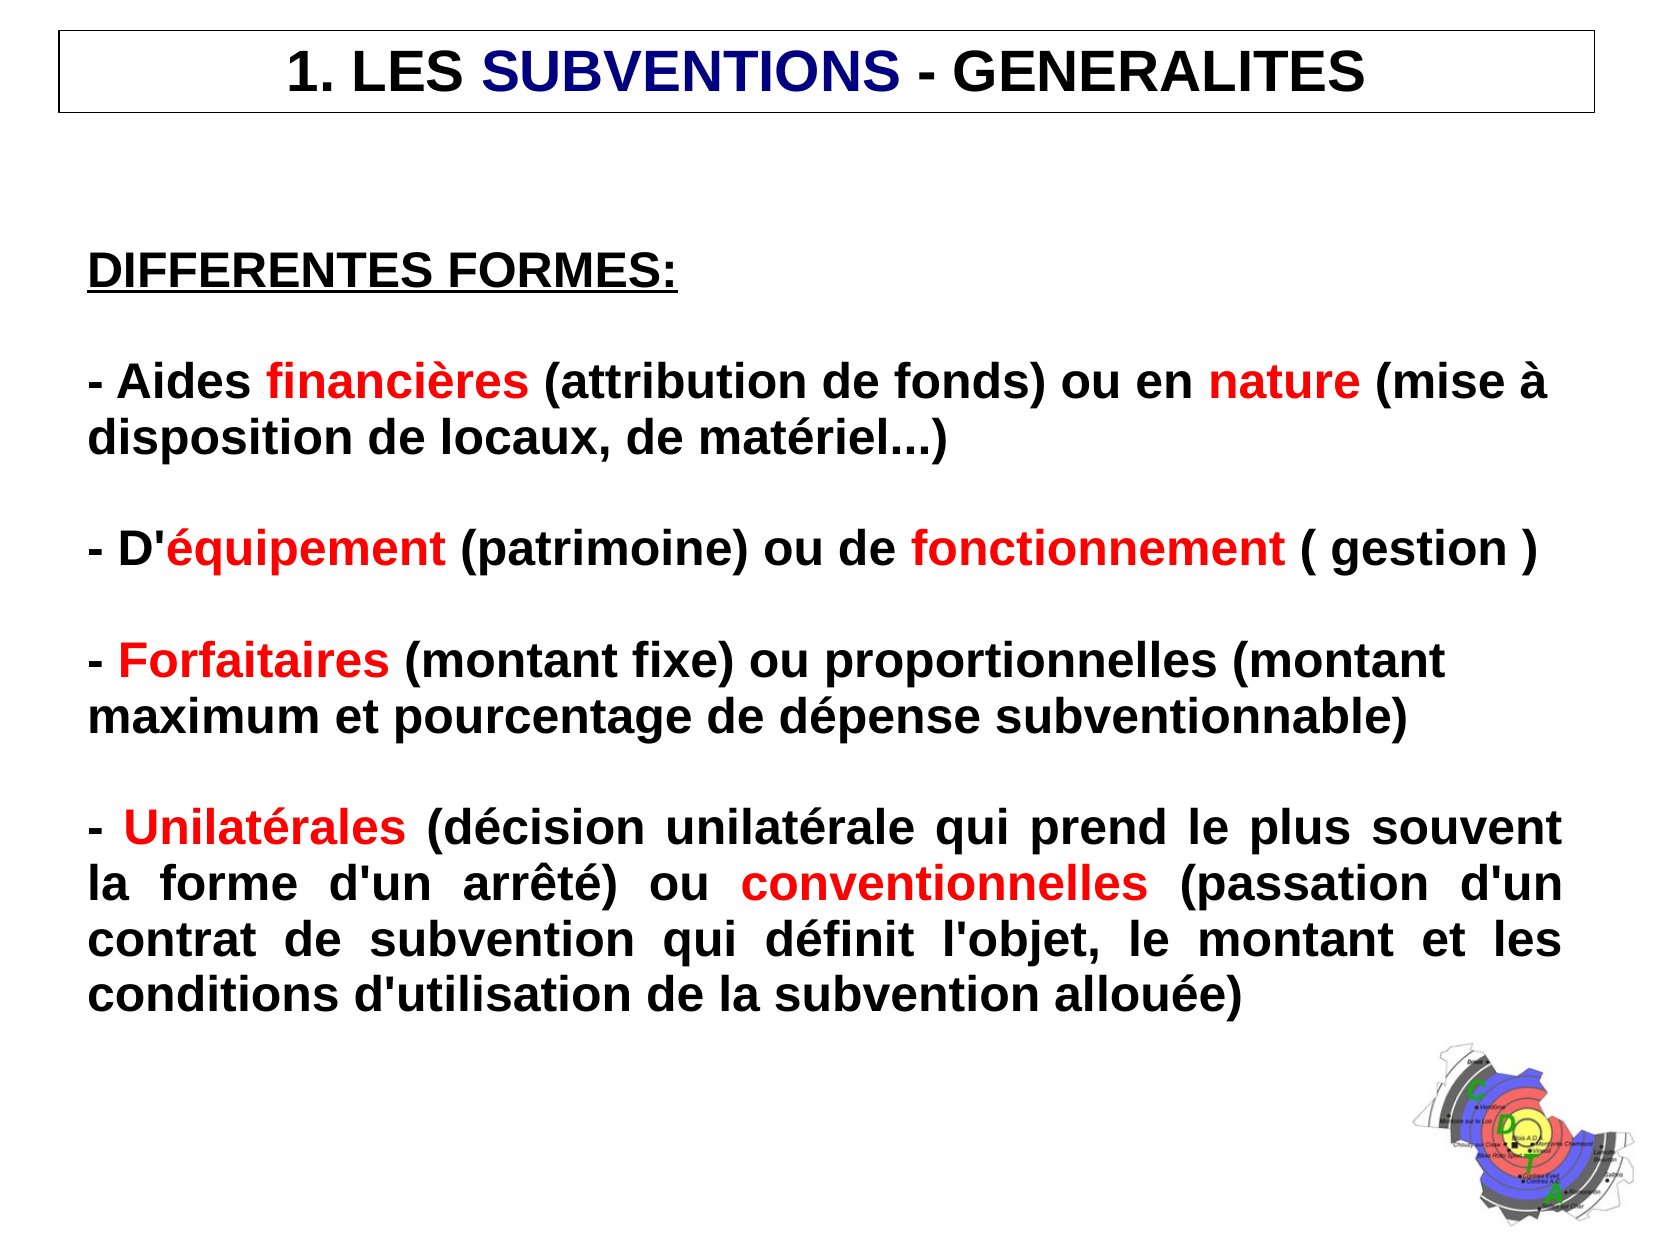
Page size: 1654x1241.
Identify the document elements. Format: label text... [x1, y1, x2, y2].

text_box DIFFERENTES FORMES: - Aides financières (attribution de fonds) ou en nature (mise à disposition de locaux, de matériel...) - D'équipement (patrimoine) ou de fonctionnement ( gestion ) - Forfaitaires (montant fixe) ou proportionnelles (montant maximum et pourcentage de dépense subventionnable) - Unilatérales (décision unilatérale qui prend le plus souvent la forme d'un arrêté) ou conventionnelles (passation d'un contrat de subvention qui définit l'objet, le montant et les conditions d'utilisation de la subvention allouée) [72, 234, 1579, 1128]
picture [1411, 1041, 1637, 1227]
text_box 1. LES SUBVENTIONS - GENERALITES [59, 30, 1595, 113]
